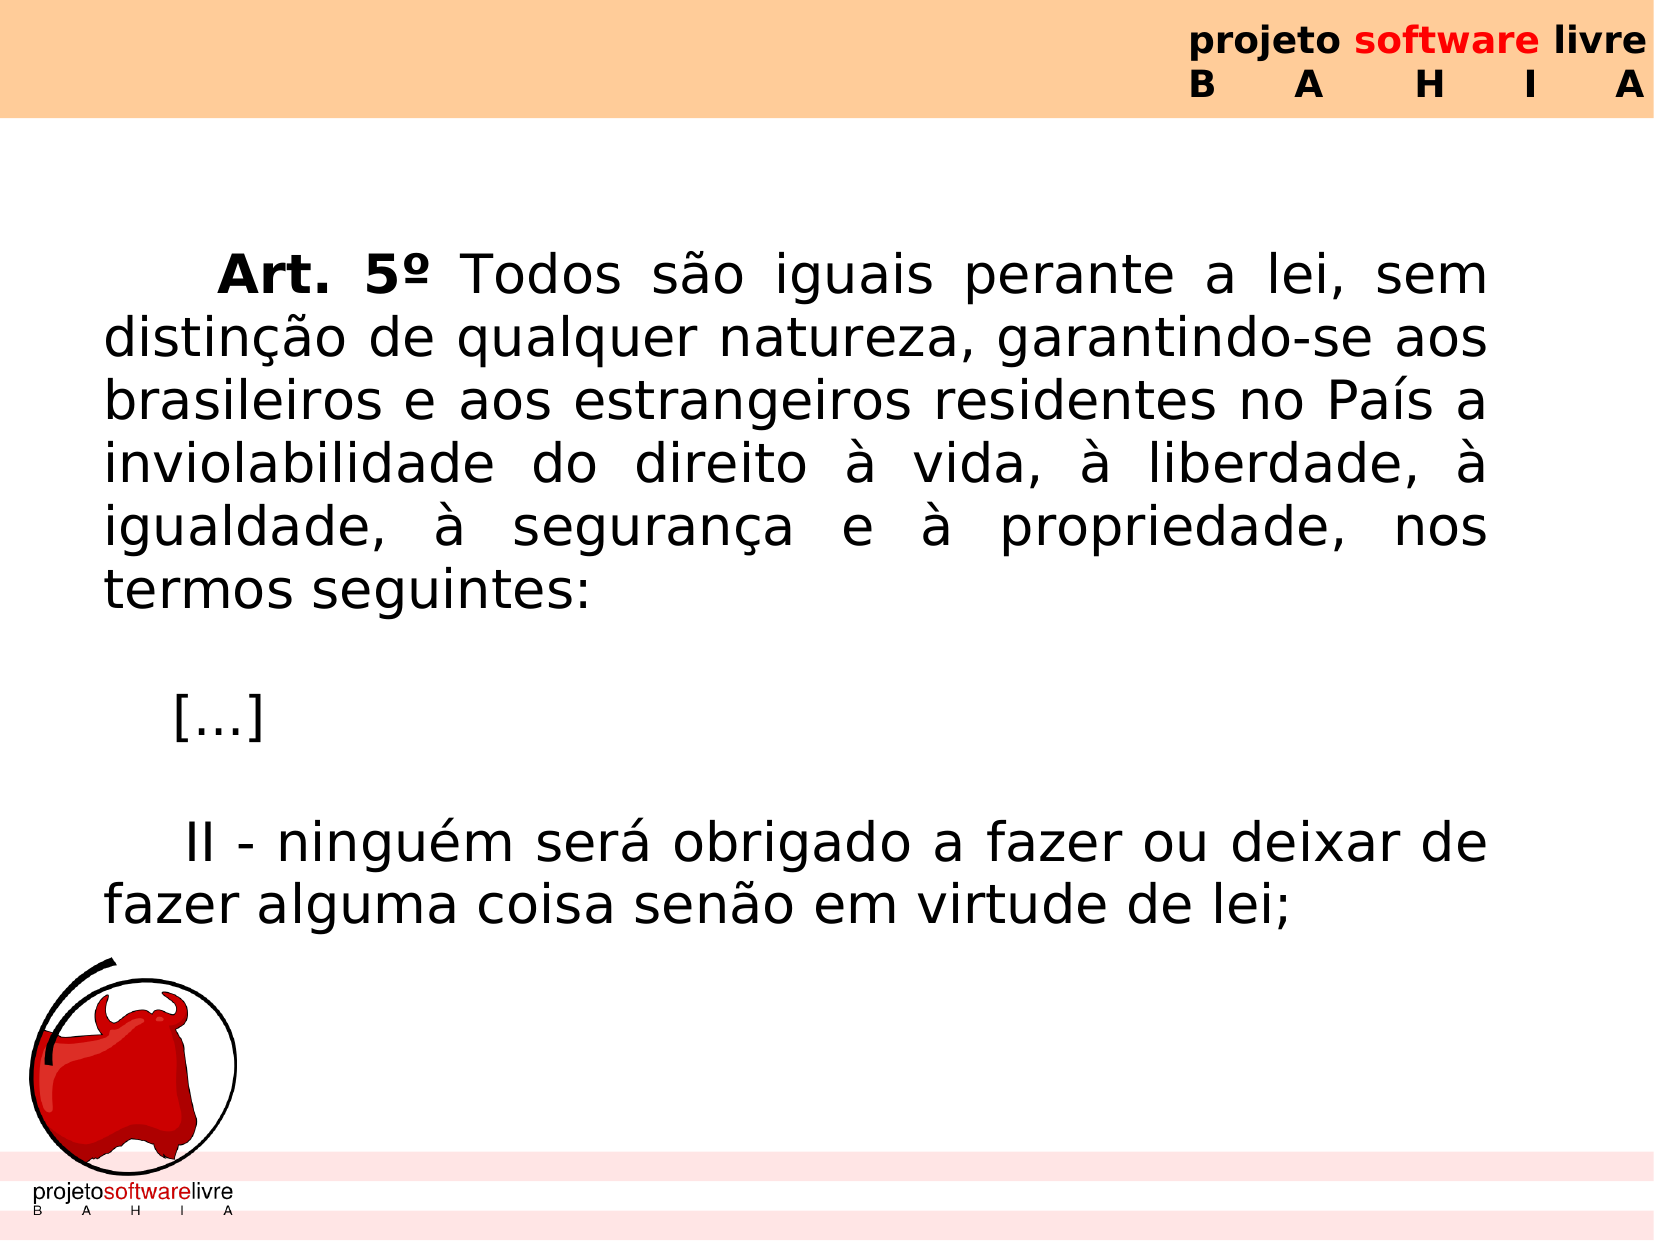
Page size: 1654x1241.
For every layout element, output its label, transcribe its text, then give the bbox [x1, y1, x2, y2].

text_box Art. 5º Todos são iguais perante a lei, sem distinção de qualquer natureza, garantindo-se aos brasileiros e aos estrangeiros residentes no País a inviolabilidade do direito à vida, à liberdade, à igualdade, à segurança e à propriedade, nos termos seguintes: [...] II - ninguém será obrigado a fazer ou deixar de fazer alguma coisa senão em virtude de lei; [88, 236, 1506, 945]
picture [29, 957, 237, 1215]
